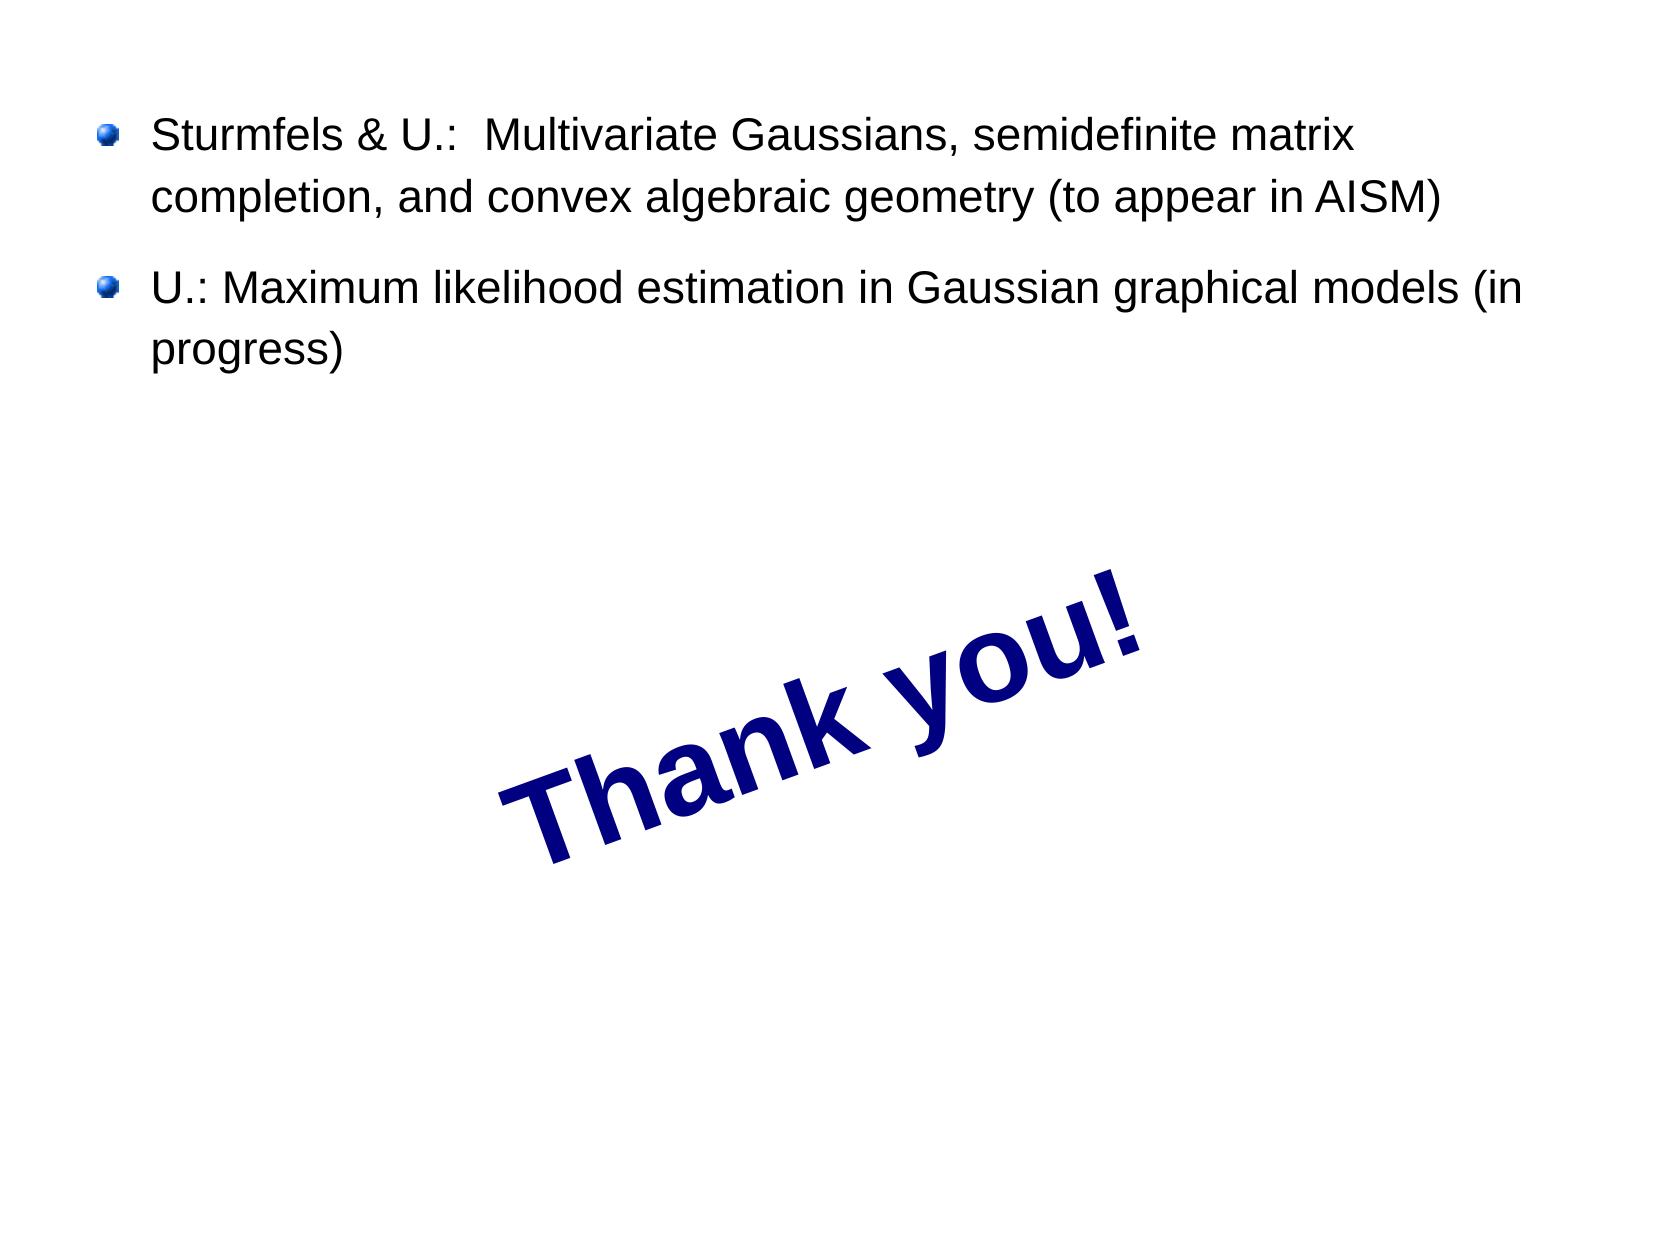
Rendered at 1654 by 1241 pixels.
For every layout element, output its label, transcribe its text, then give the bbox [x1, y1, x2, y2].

text_box Sturmfels & U.: Multivariate Gaussians, semidefinite matrix completion, and convex algebraic geometry (to appear in AISM) U.: Maximum likelihood estimation in Gaussian graphical models (in progress) [76, 98, 1595, 365]
subtitle Thank you! [0, 365, 1654, 1241]
